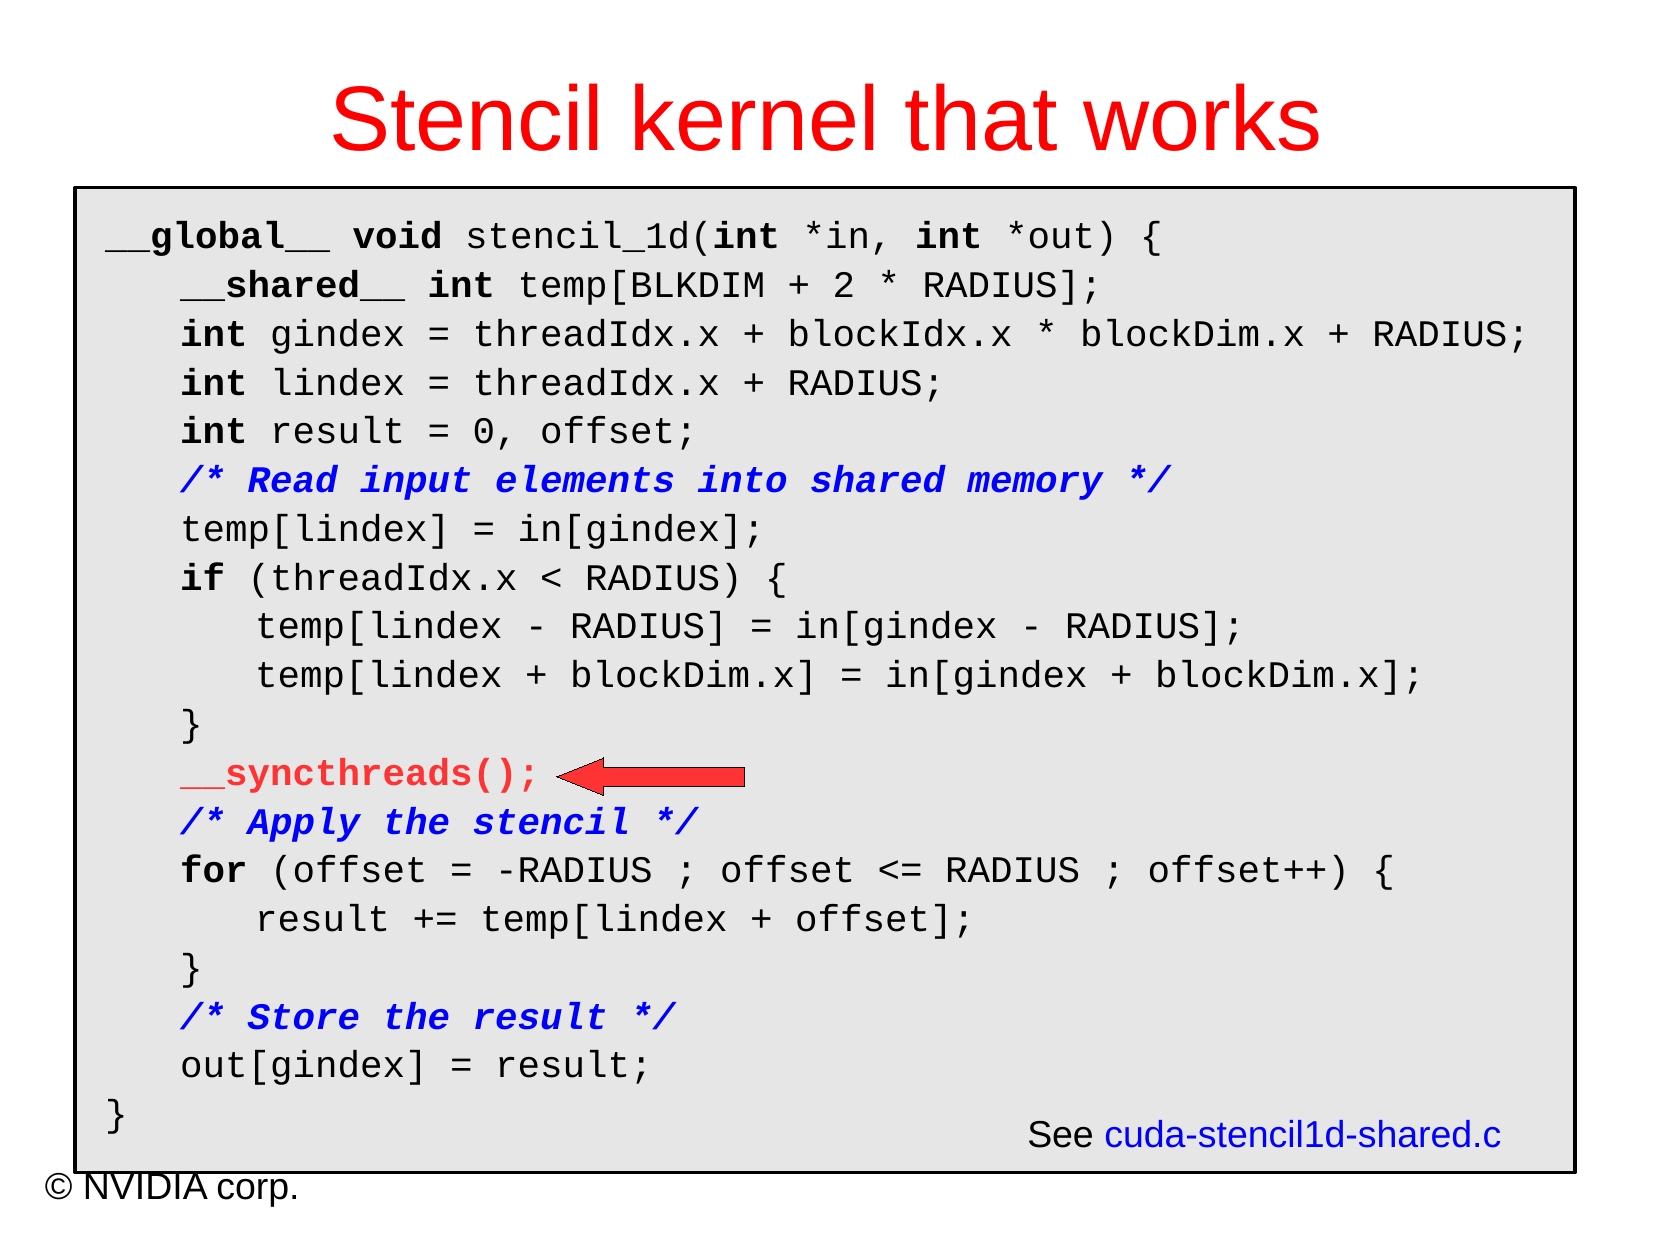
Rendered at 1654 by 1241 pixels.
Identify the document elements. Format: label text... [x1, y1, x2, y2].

text_box __global__ void stencil_1d(int *in, int *out) { __shared__ int temp[BLKDIM + 2 * RADIUS]; int gindex = threadIdx.x + blockIdx.x * blockDim.x + RADIUS; int lindex = threadIdx.x + RADIUS; int result = 0, offset; /* Read input elements into shared memory */ temp[lindex] = in[gindex]; if (threadIdx.x < RADIUS) { temp[lindex - RADIUS] = in[gindex - RADIUS]; temp[lindex + blockDim.x] = in[gindex + blockDim.x]; } __syncthreads(); /* Apply the stencil */ for (offset = -RADIUS ; offset <= RADIUS ; offset++) { result += temp[lindex + offset]; } /* Store the result */ out[gindex] = result; } [75, 187, 1576, 1173]
text_box © NVIDIA corp. [30, 1158, 331, 1216]
title Stencil kernel that works [82, 49, 1571, 186]
text_box See cuda-stencil1d-shared.c [1012, 1105, 1538, 1163]
text_box [556, 757, 745, 796]
